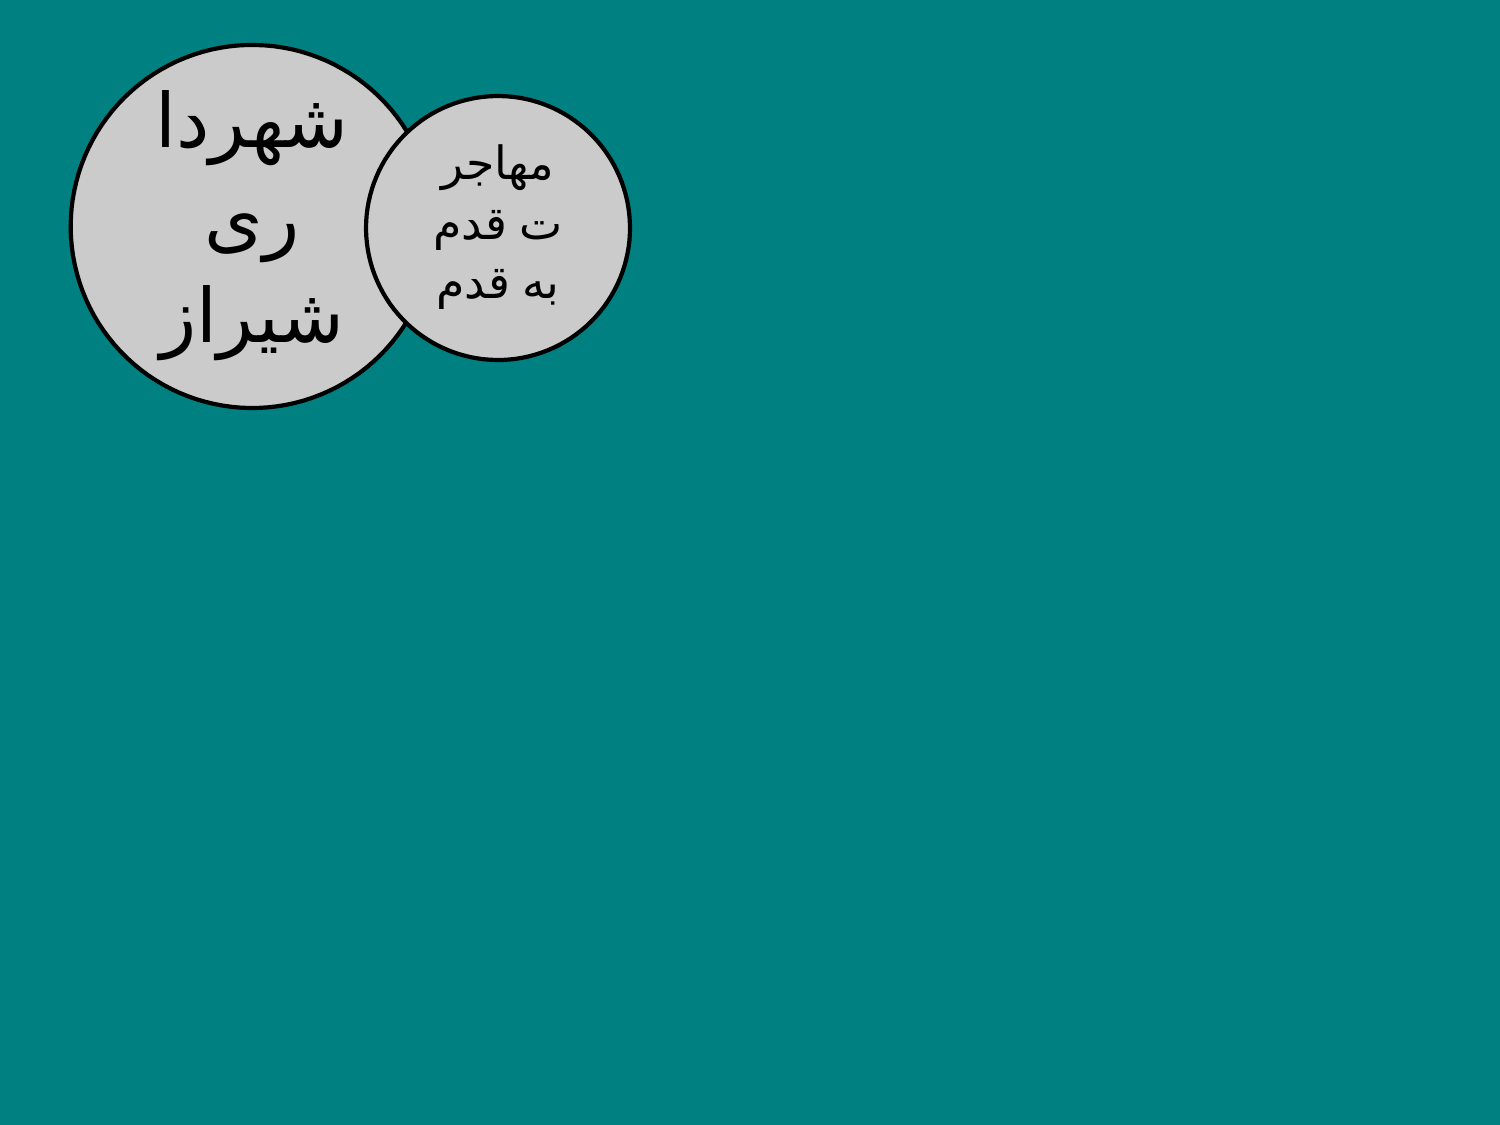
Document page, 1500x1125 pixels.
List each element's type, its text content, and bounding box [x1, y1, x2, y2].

text_box شهرداری شیراز [70, 45, 407, 409]
text_box مهاجرت قدم به قدم [366, 96, 631, 361]
